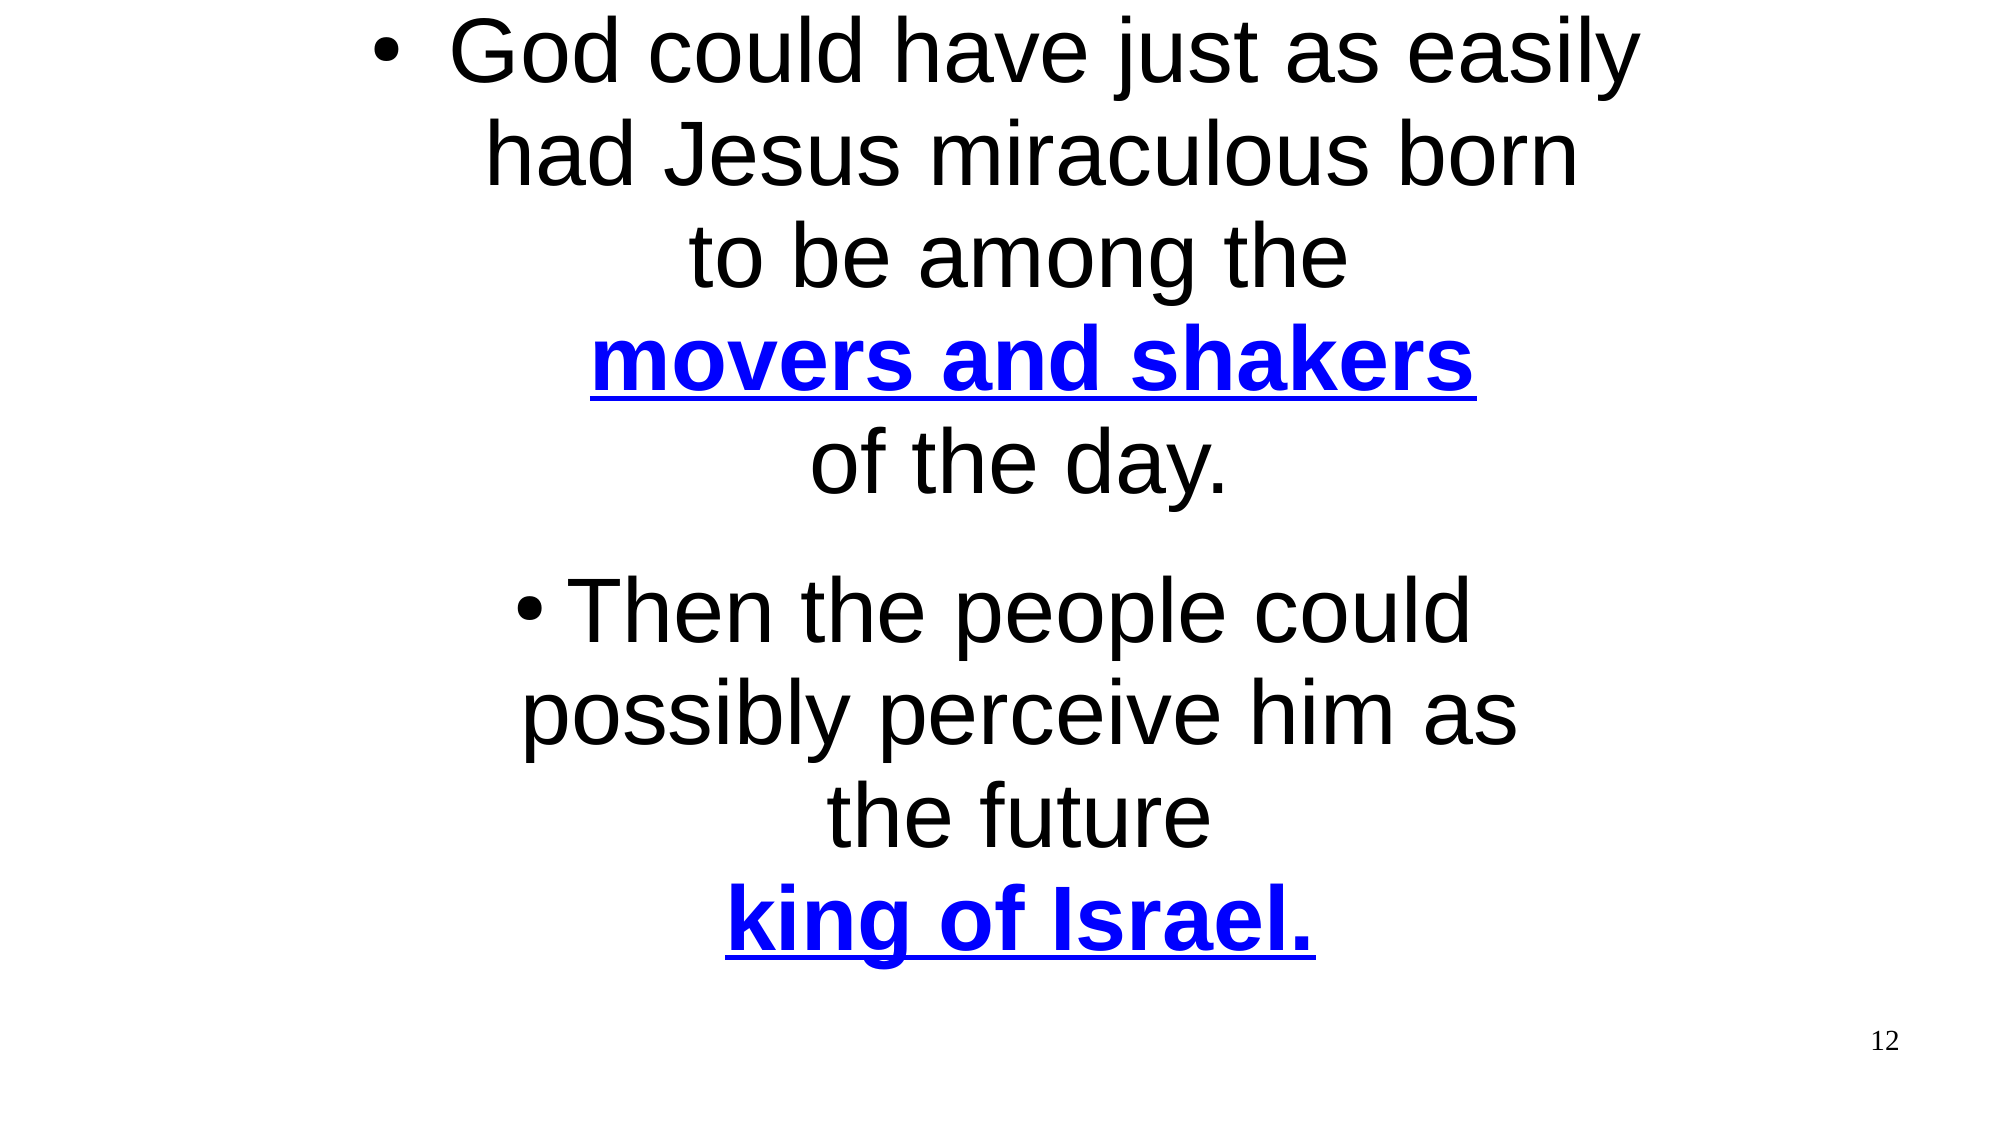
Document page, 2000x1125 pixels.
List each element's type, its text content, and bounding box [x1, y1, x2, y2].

list God could have just as easily had Jesus miraculous born to be among the movers and shakers of the day. Then the people could possibly perceive him as the future king of Israel. [0, 0, 1996, 1123]
